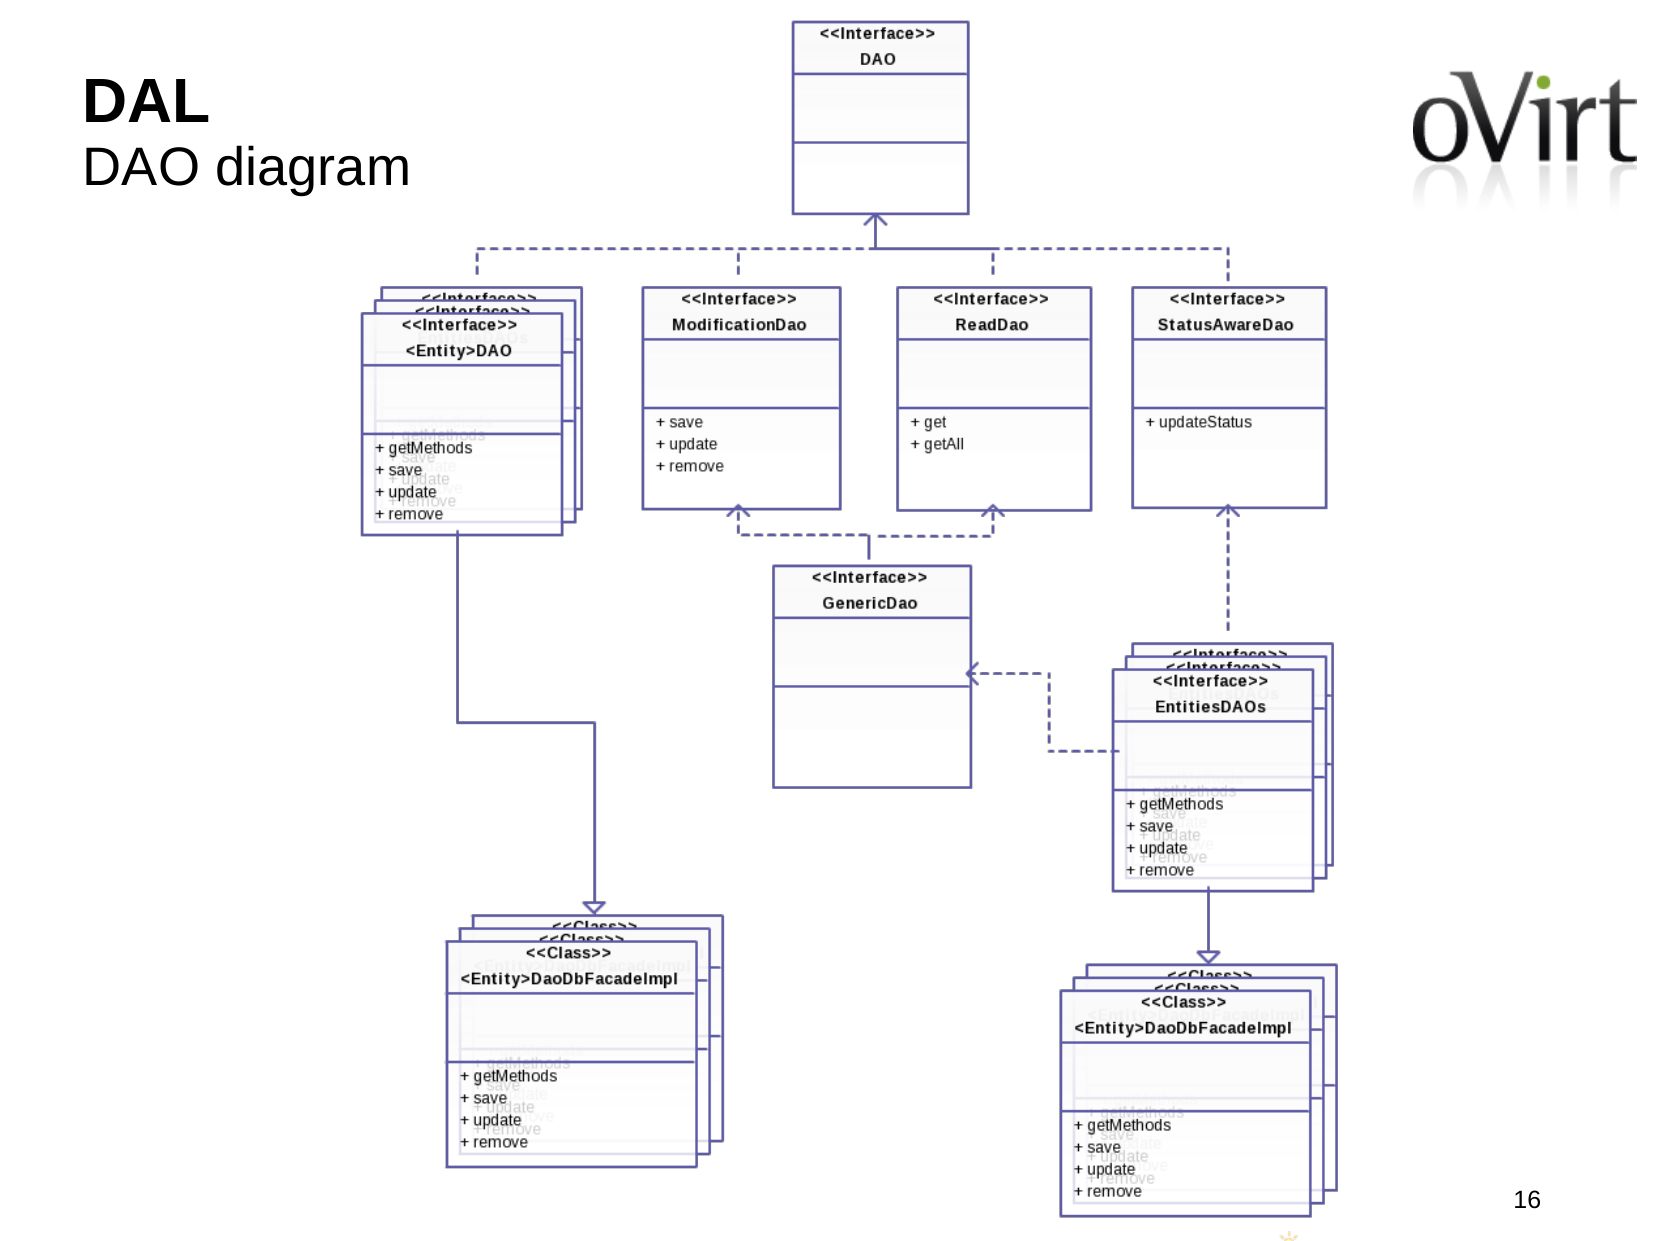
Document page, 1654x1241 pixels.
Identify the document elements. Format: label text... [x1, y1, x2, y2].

picture [348, 8, 1351, 1241]
title DAL DAO diagram [82, 45, 348, 218]
picture [1413, 63, 1637, 212]
